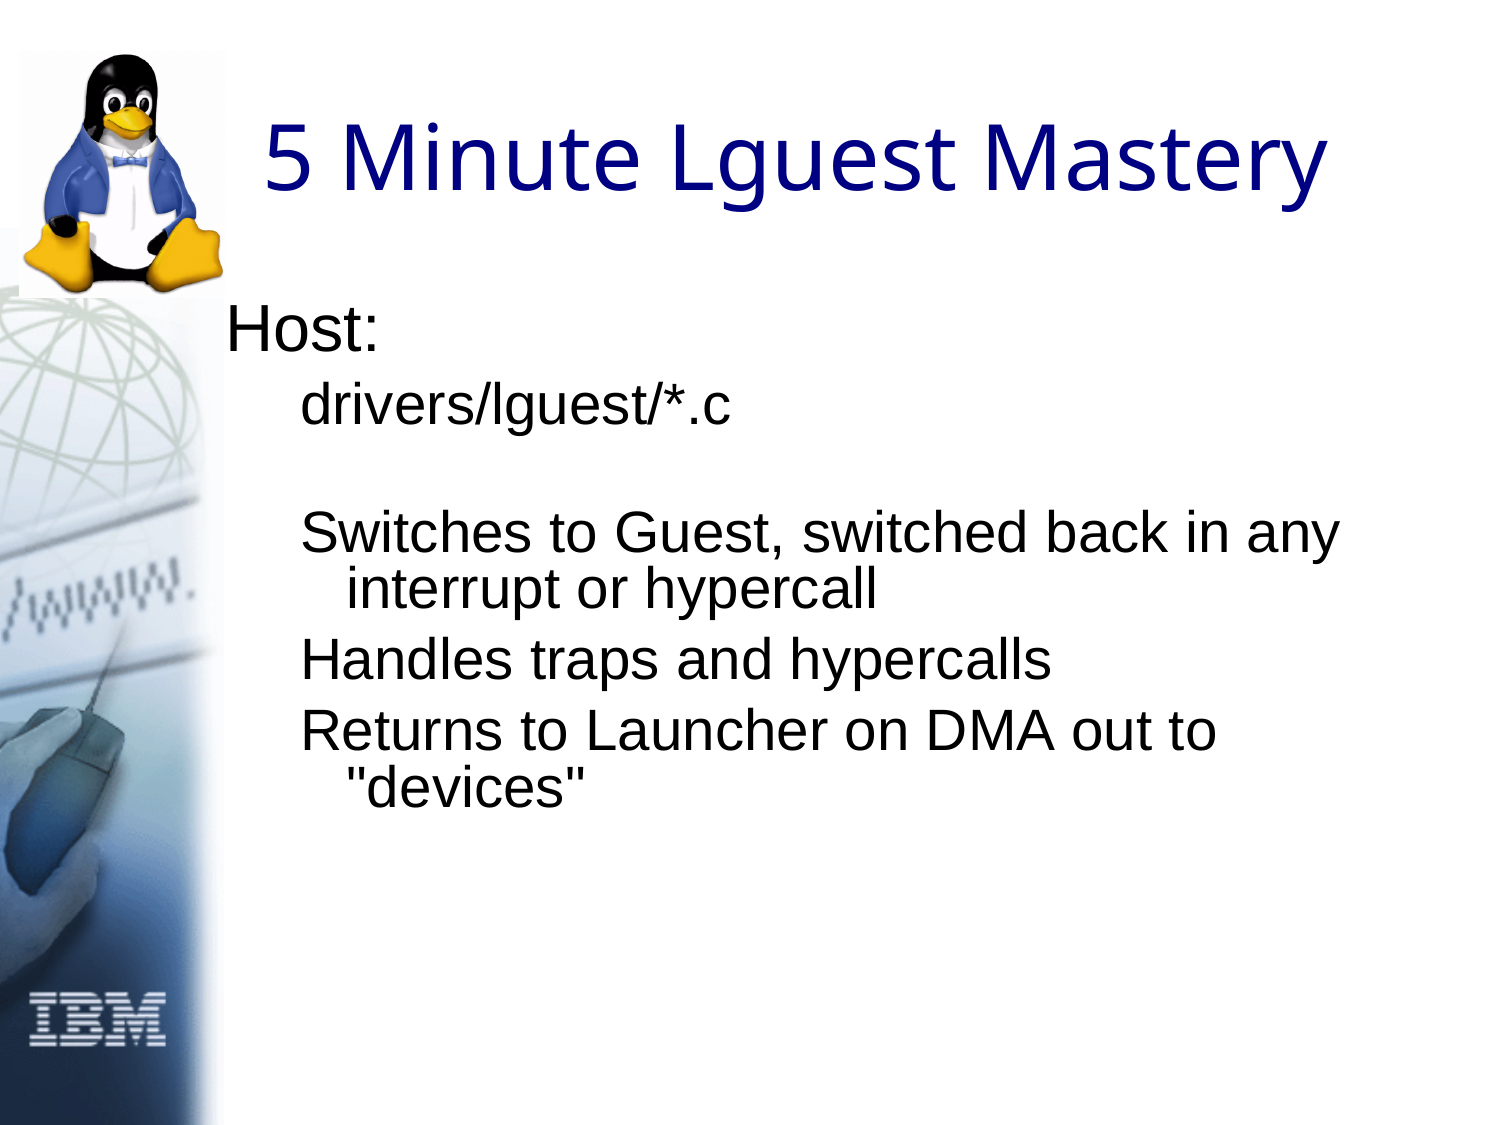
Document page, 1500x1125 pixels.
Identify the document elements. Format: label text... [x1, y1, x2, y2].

title 5 Minute Lguest Mastery [262, 37, 1413, 273]
list Host: drivers/lguest/*.c Switches to Guest, switched back in any interrupt or hypercall Handles traps and hypercalls Returns to Launcher on DMA out to "devices" [225, 299, 1463, 991]
